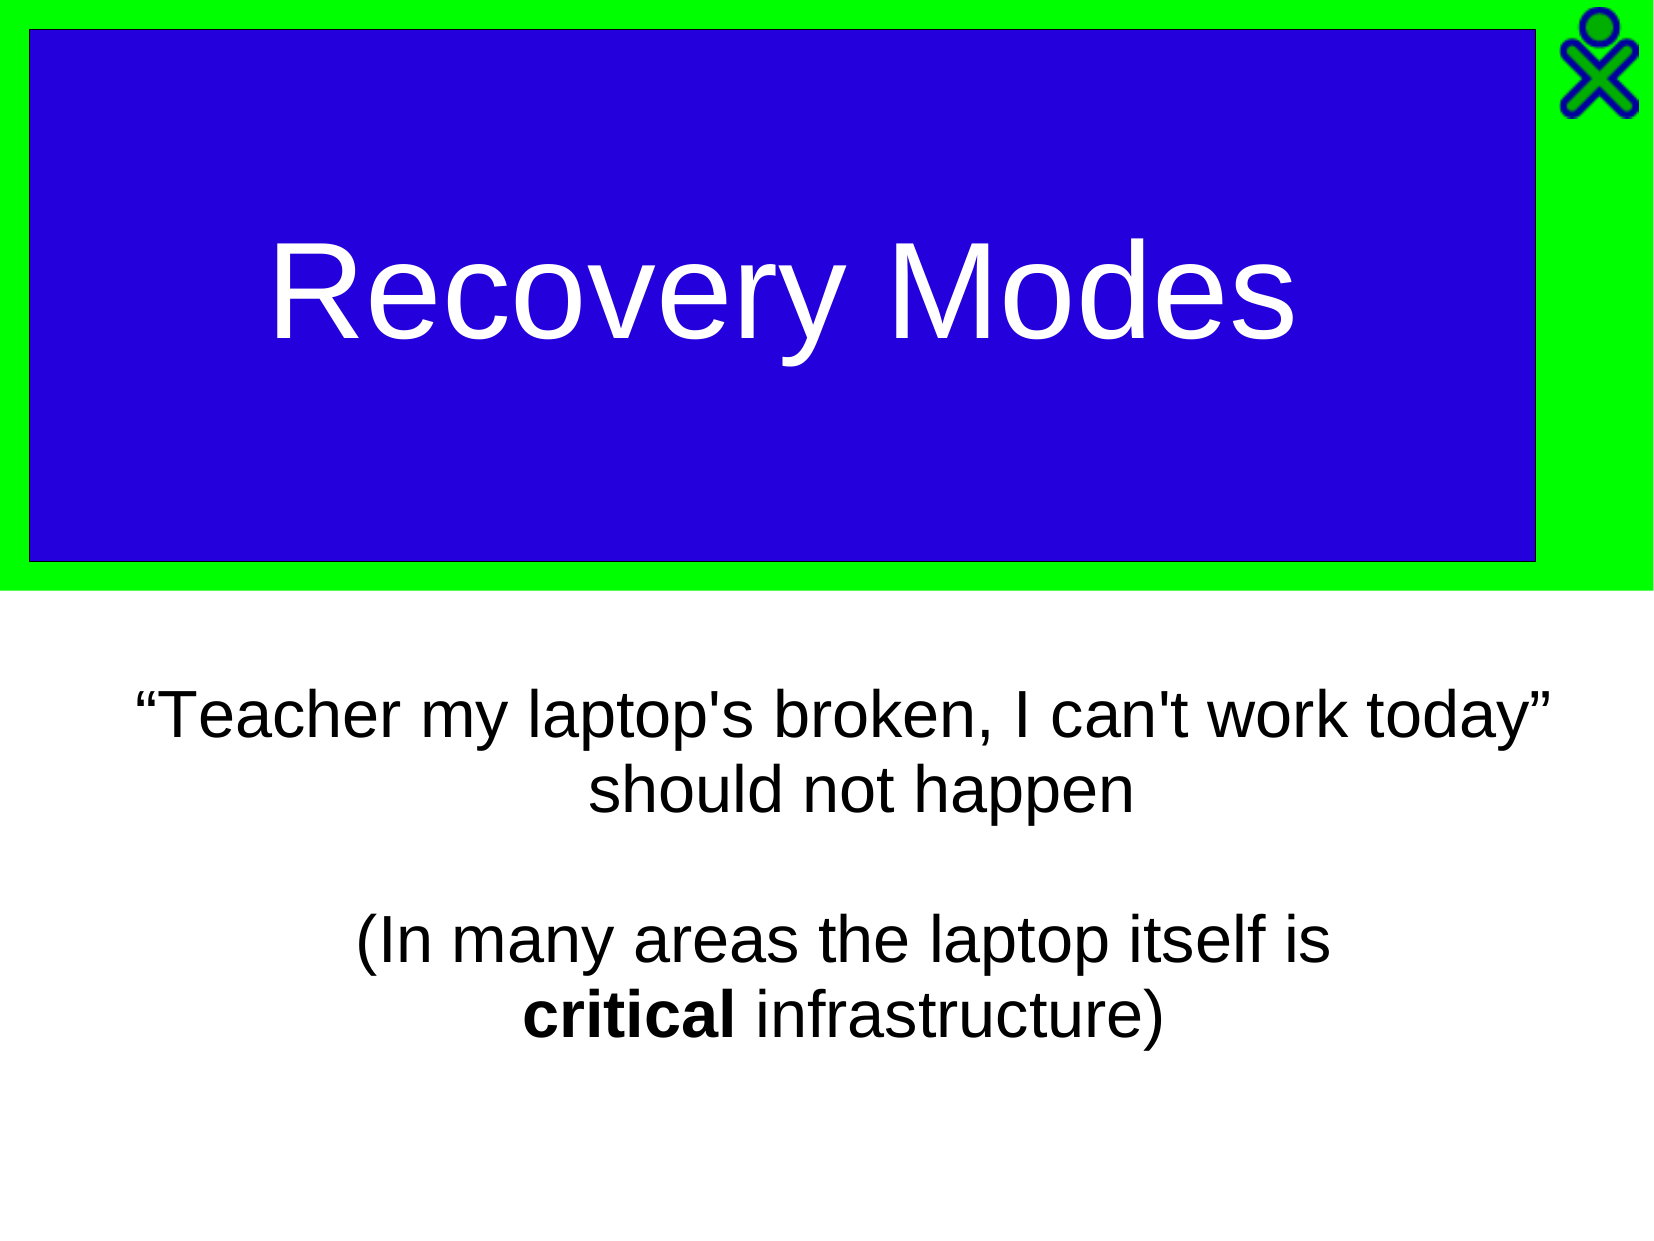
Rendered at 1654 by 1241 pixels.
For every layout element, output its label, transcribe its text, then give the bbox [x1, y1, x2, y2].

subtitle “Teacher my laptop's broken, I can't work today” should not happen (In many areas the laptop itself is critical infrastructure) [82, 627, 1571, 1102]
title Recovery Modes [59, 56, 1506, 525]
picture [1559, 7, 1639, 119]
